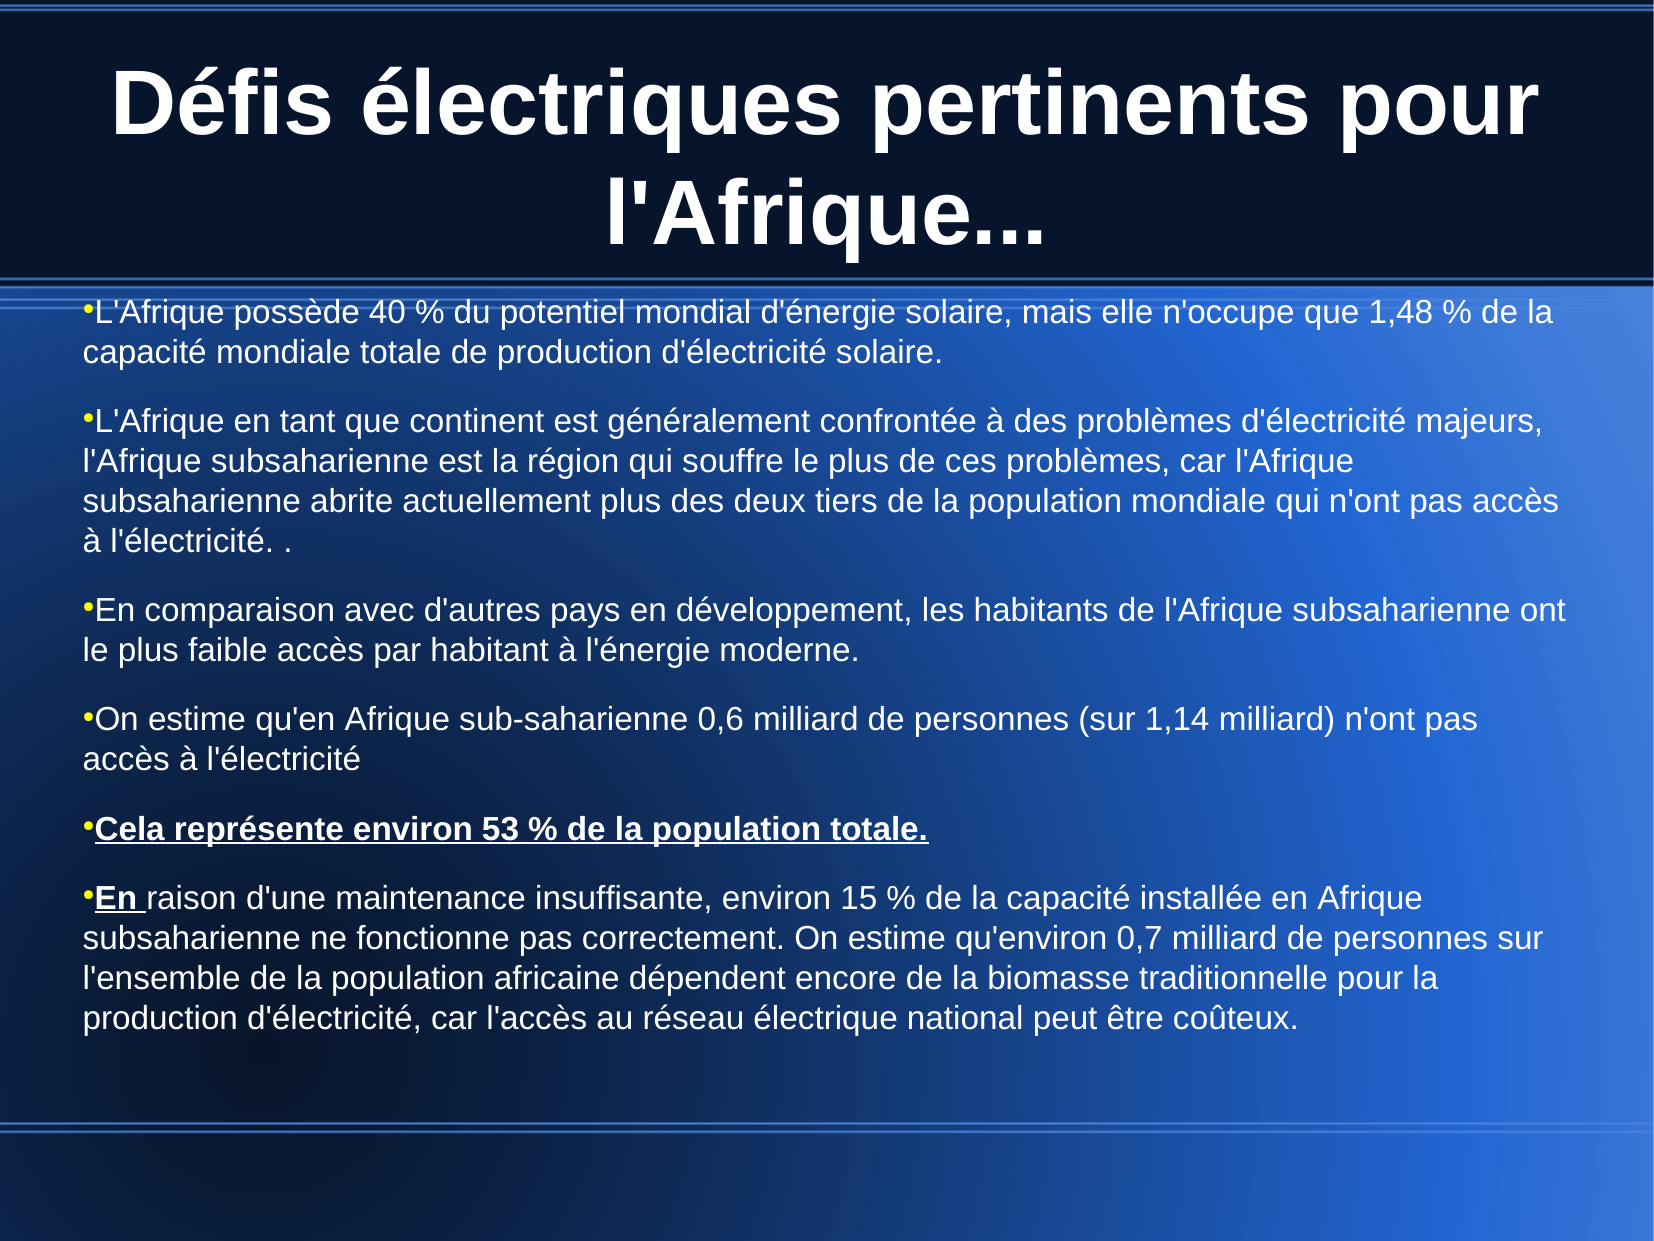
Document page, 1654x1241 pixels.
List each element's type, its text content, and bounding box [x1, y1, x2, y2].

picture [0, 0, 1654, 1241]
title Défis électriques pertinents pour l'Afrique... [82, 42, 1571, 263]
list L'Afrique possède 40 % du potentiel mondial d'énergie solaire, mais elle n'occupe que 1,48 % de la capacité mondiale totale de production d'électricité solaire. L'Afrique en tant que continent est généralement confrontée à des problèmes d'électricité majeurs, l'Afrique subsaharienne est la région qui souffre le plus de ces problèmes, car l'Afrique subsaharienne abrite actuellement plus des deux tiers de la population mondiale qui n'ont pas accès à l'électricité. . En comparaison avec d'autres pays en développement, les habitants de l'Afrique subsaharienne ont le plus faible accès par habitant à l'énergie moderne. On estime qu'en Afrique sub-saharienne 0,6 milliard de personnes (sur 1,14 milliard) n'ont pas accès à l'électricité Cela représente environ 53 % de la population totale. En raison d'une maintenance insuffisante, environ 15 % de la capacité installée en Afrique subsaharienne ne fonctionne pas correctement. On estime qu'environ 0,7 milliard de personnes sur l'ensemble de la population africaine dépendent encore de la biomasse traditionnelle pour la production d'électricité, car l'accès au réseau électrique national peut être coûteux. [82, 290, 1571, 1109]
